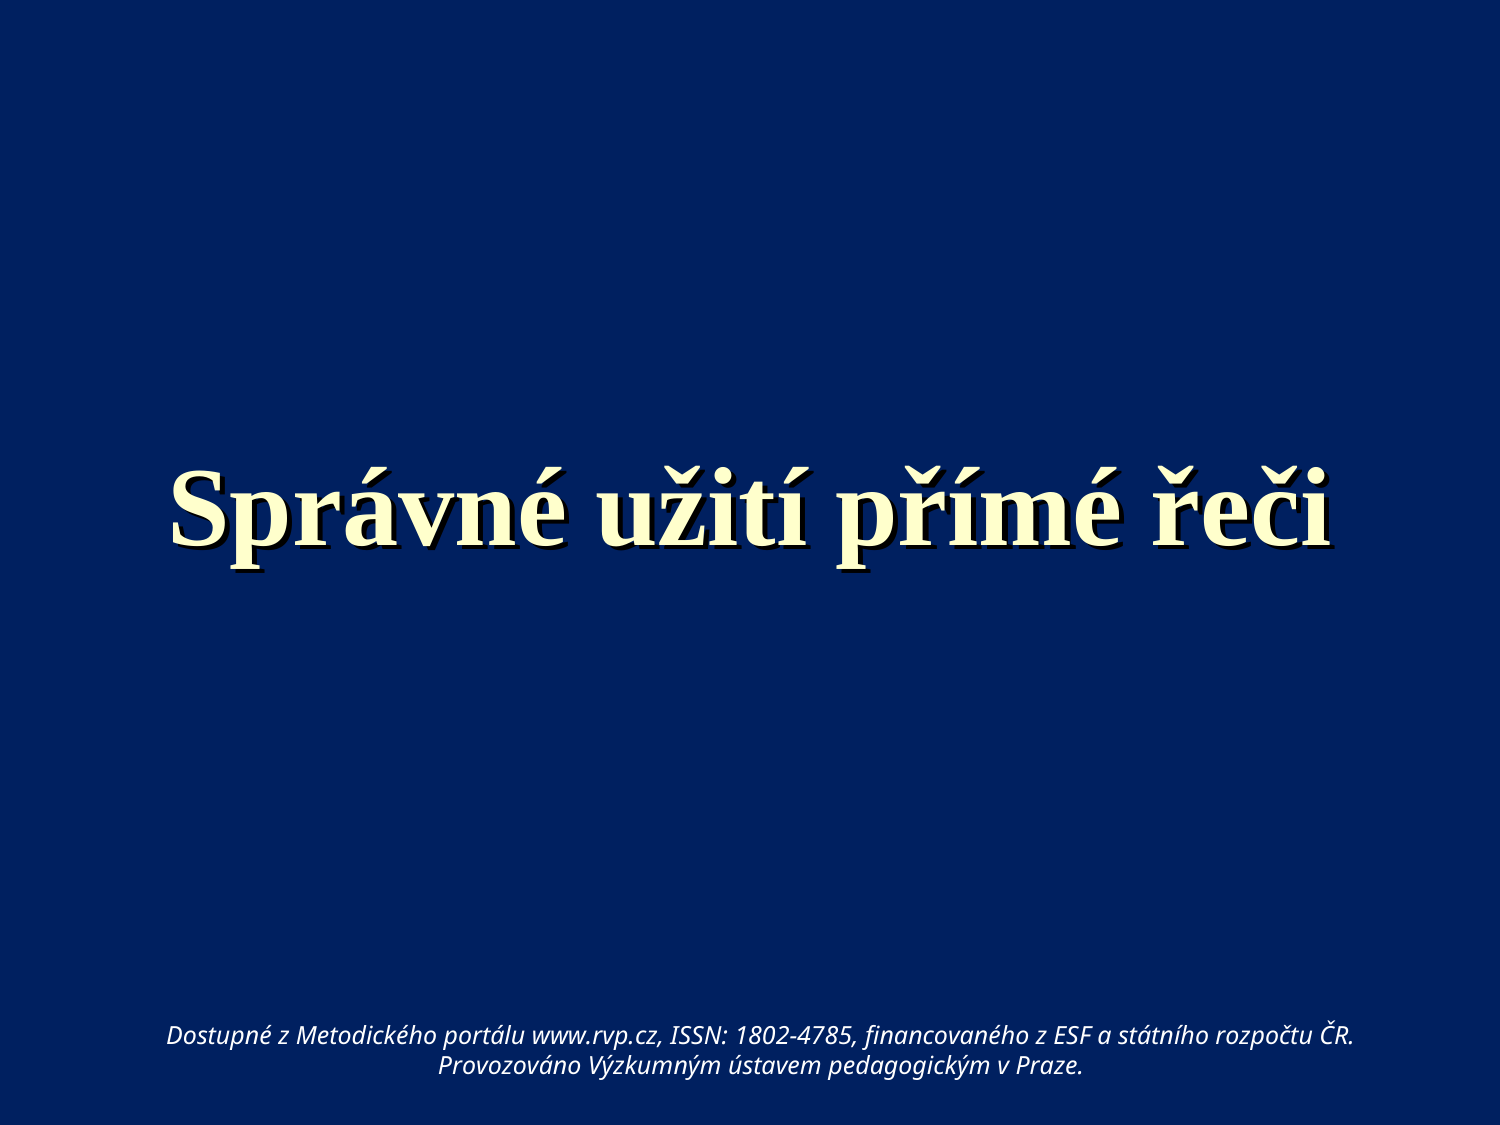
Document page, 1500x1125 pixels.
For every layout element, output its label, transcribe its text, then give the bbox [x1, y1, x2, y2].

title Správné užití přímé řeči [112, 289, 1388, 575]
text_box Dostupné z Metodického portálu www.rvp.cz, ISSN: 1802-4785, financovaného z ESF a státního rozpočtu ČR. Provozováno Výzkumným ústavem pedagogickým v Praze. [140, 1019, 1383, 1080]
